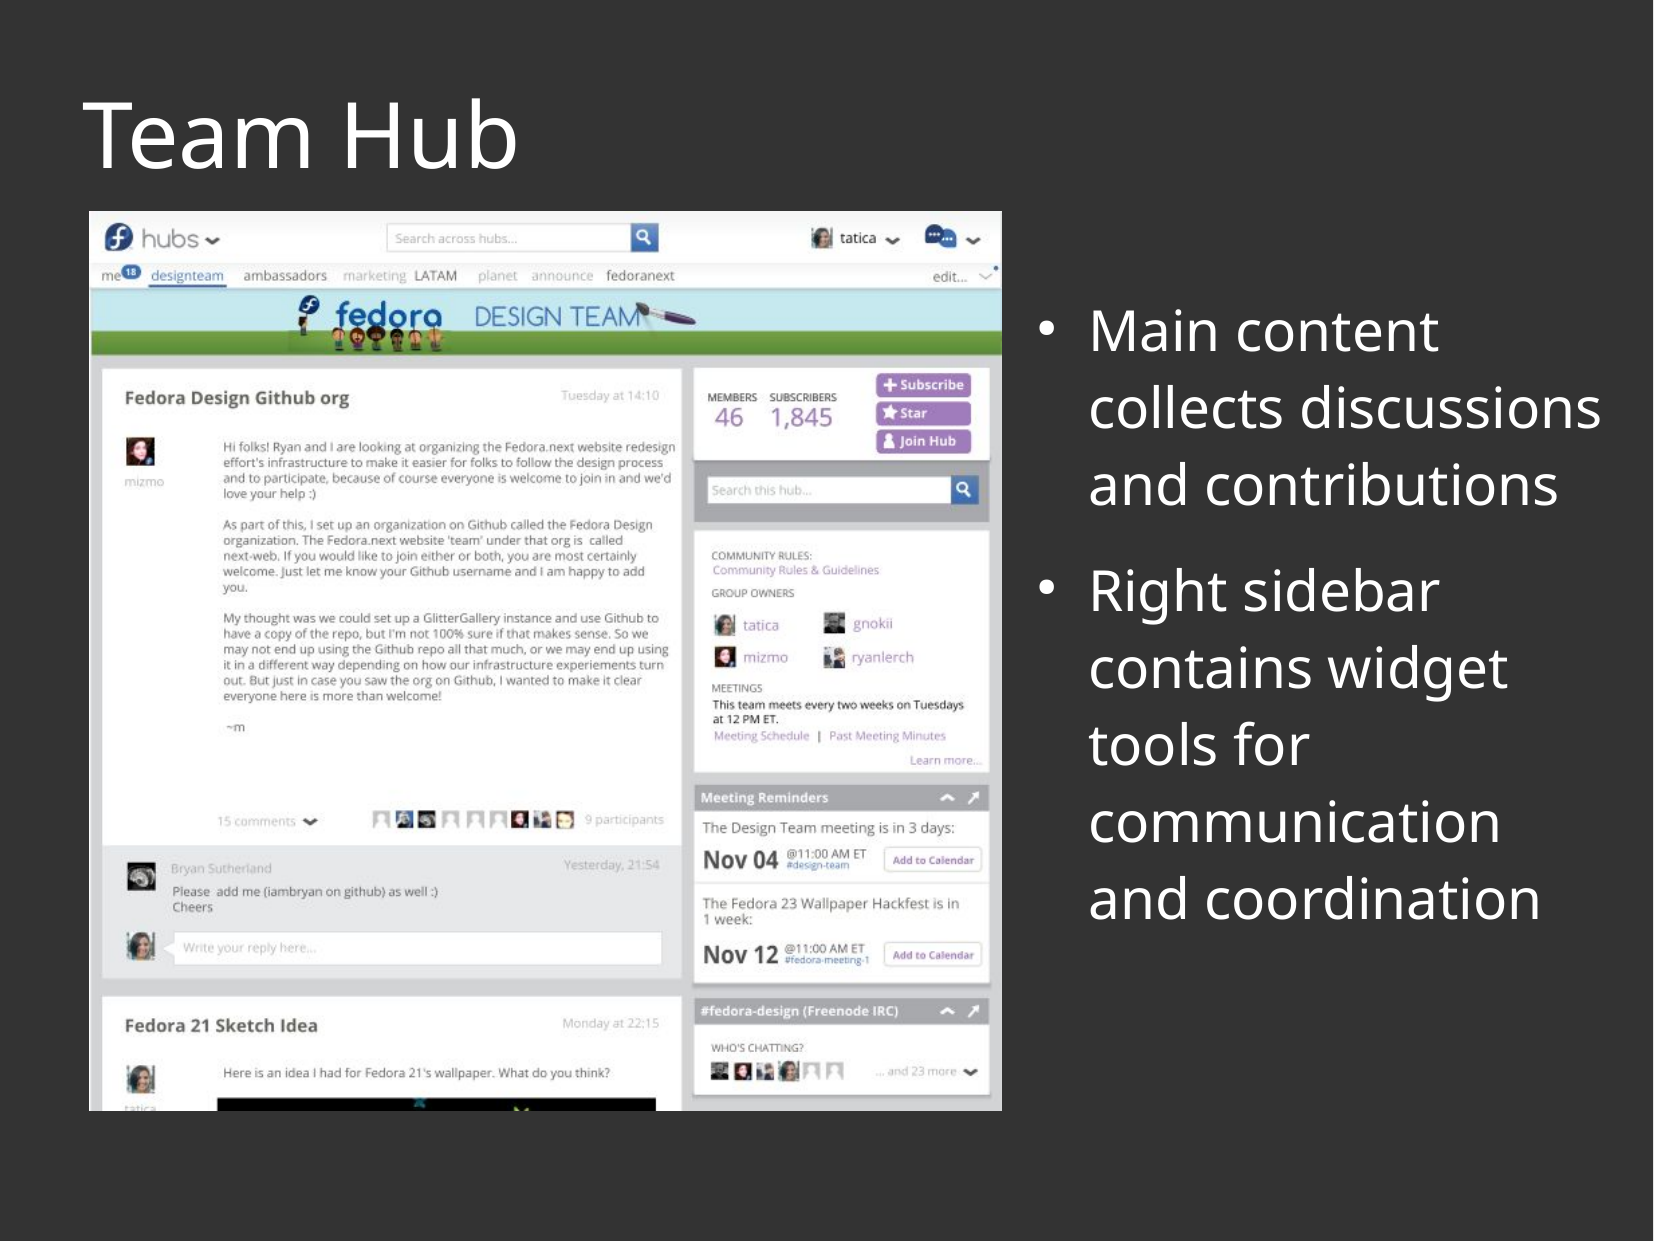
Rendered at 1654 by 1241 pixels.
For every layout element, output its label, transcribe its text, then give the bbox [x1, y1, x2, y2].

list Main content collects discussions and contributions Right sidebar contains widget tools for communication and coordination [1019, 290, 1605, 1011]
picture [89, 211, 1002, 1111]
title Team Hub [82, 30, 1571, 238]
